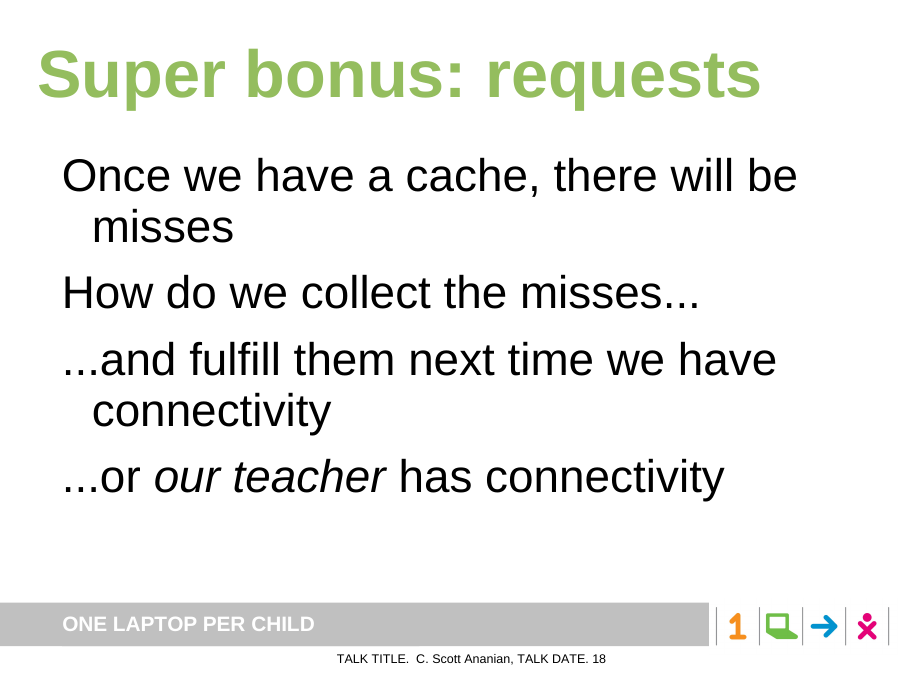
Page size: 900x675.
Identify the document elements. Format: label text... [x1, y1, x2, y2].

picture [844, 598, 898, 655]
list Once we have a cache, there will be misses How do we collect the misses... ...and fulfill them next time we have connectivity ...or our teacher has connectivity [61, 150, 844, 675]
title Super bonus: requests [37, 37, 856, 211]
